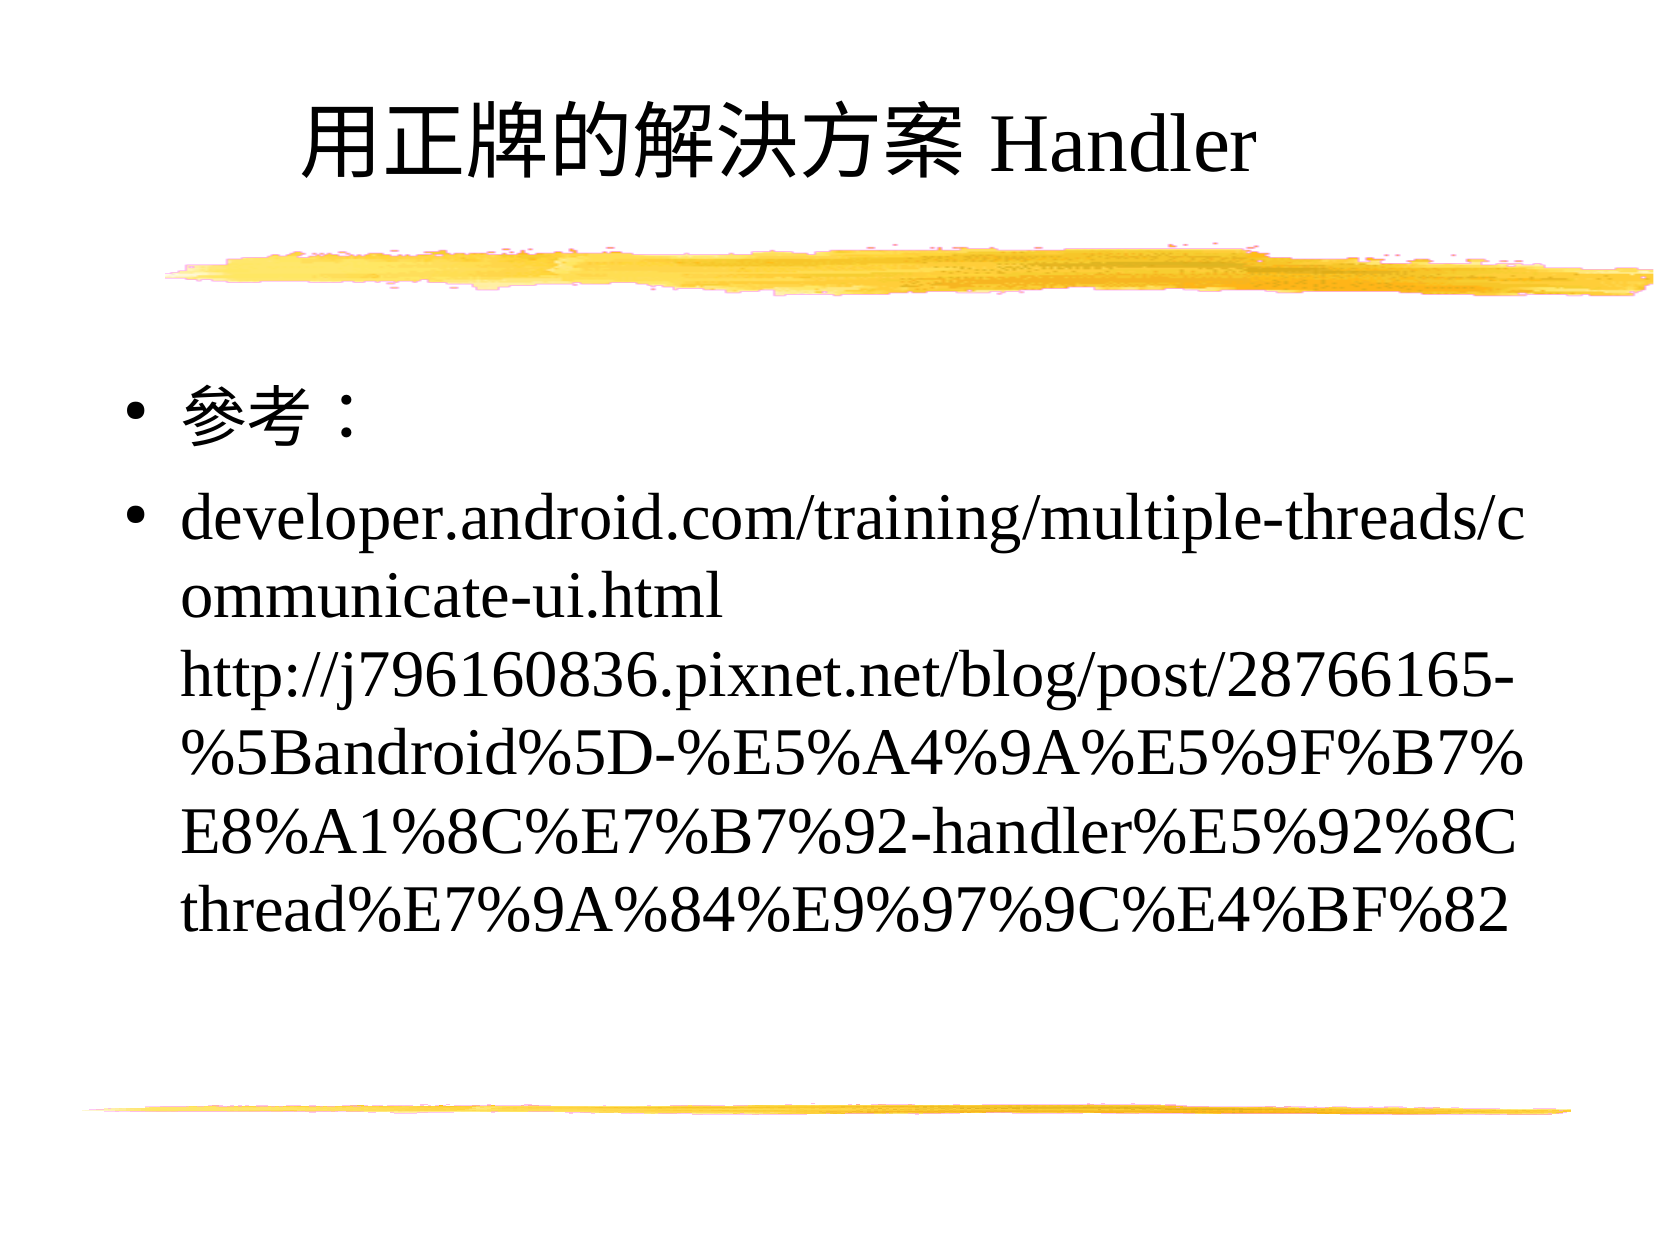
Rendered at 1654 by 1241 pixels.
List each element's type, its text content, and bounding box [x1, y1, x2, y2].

picture [165, 237, 1654, 308]
picture [82, 1102, 1571, 1117]
title 用正牌的解決方案Handler [76, 28, 1482, 235]
list 參考： developer.android.com/training/multiple-threads/communicate-ui.html http://j796160836.pixnet.net/blog/post/28766165-%5Bandroid%5D-%E5%A4%9A%E5%9F%B7%E8%A1%8C%E7%B7%92-handler%E5%92%8Cthread%E7%9A%84%E9%97%9C%E4%BF%82 [124, 358, 1530, 1103]
